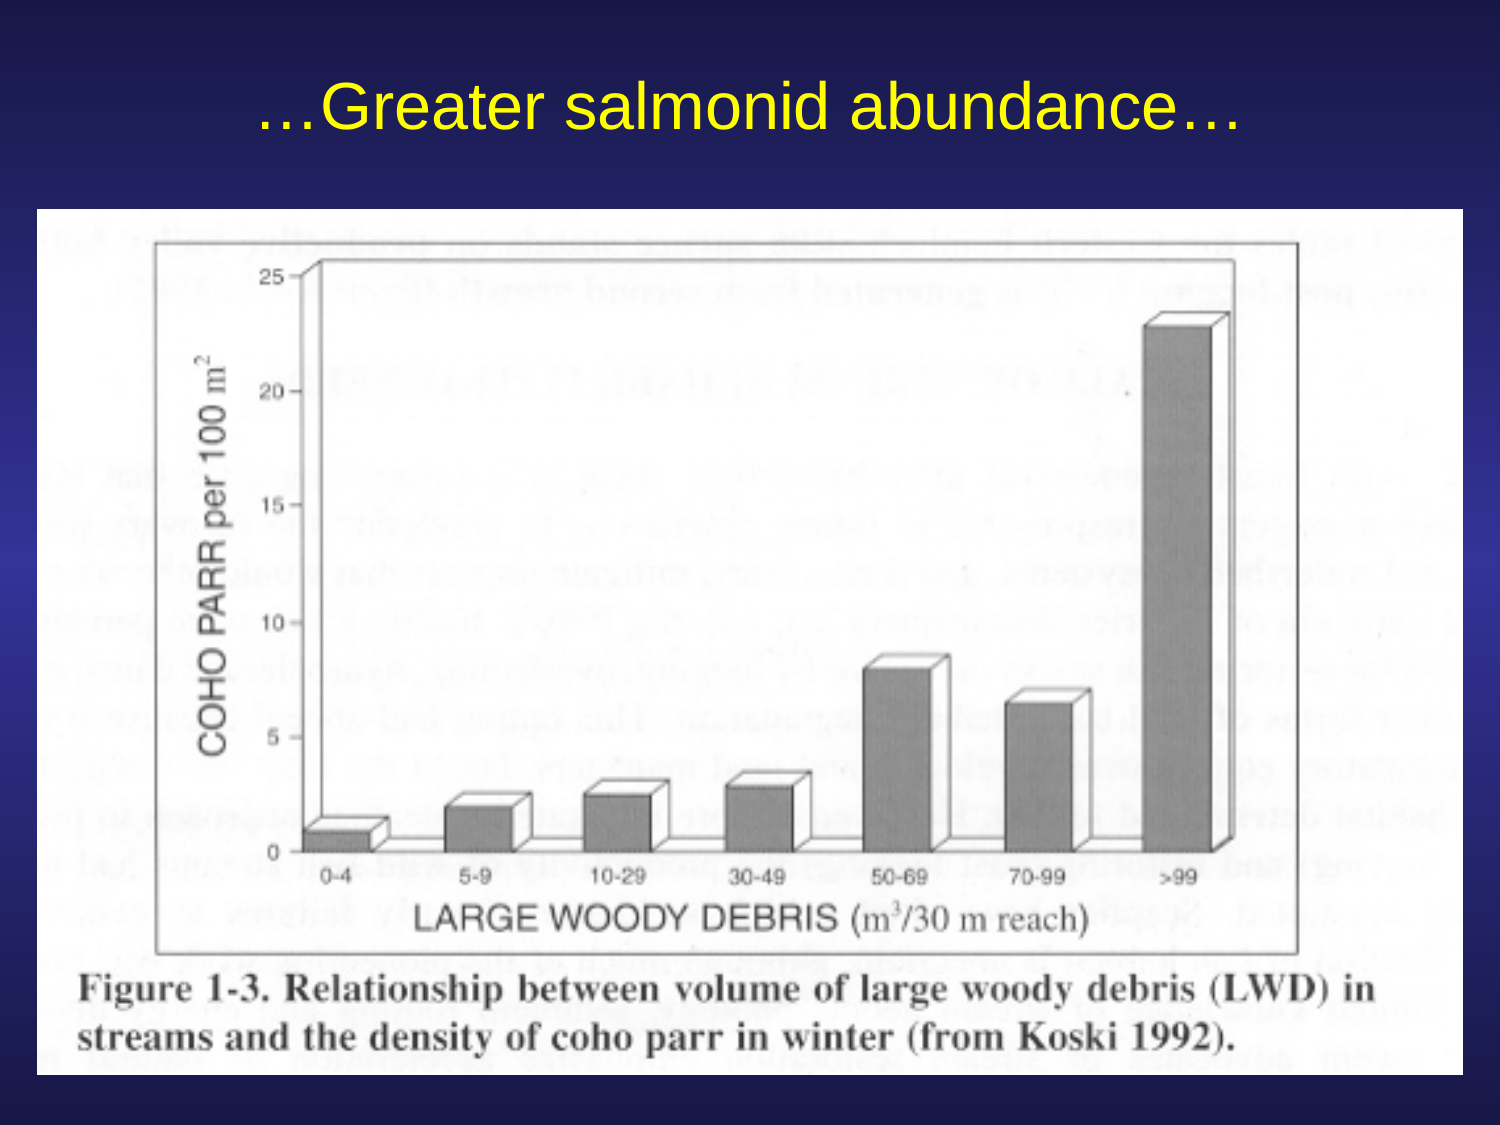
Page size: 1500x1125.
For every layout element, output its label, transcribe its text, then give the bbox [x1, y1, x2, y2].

title …Greater salmonid abundance… [50, 24, 1450, 188]
picture [37, 209, 1463, 1075]
